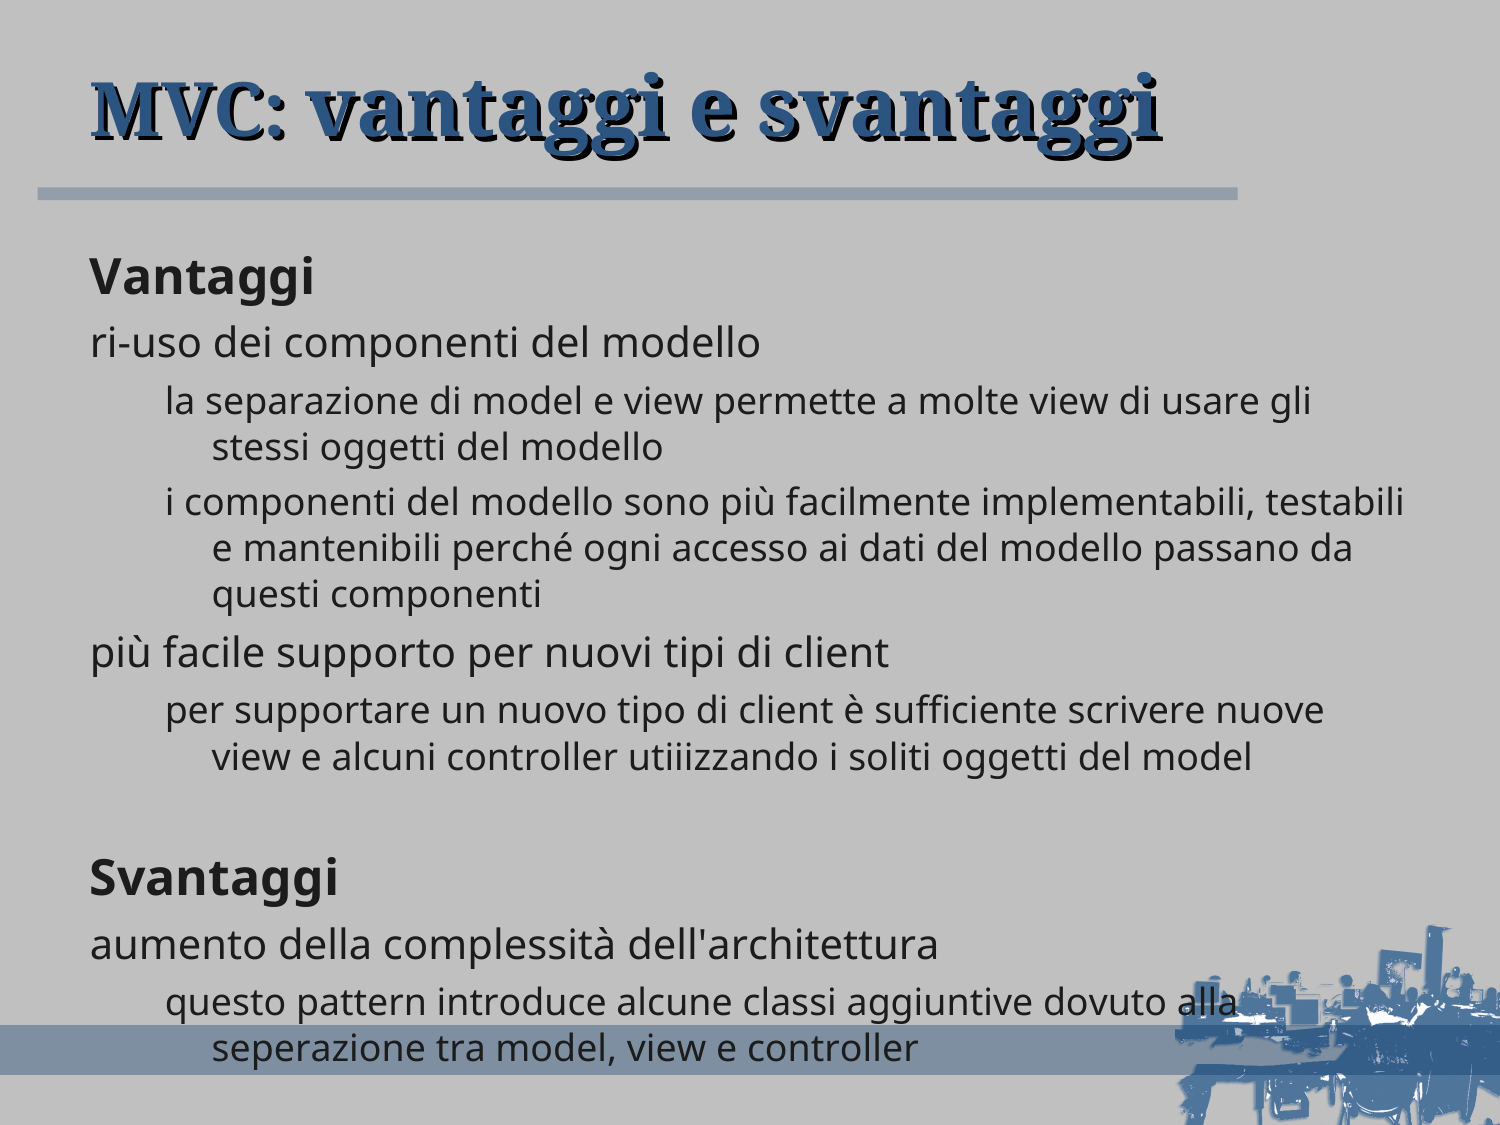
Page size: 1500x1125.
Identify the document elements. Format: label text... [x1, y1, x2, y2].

title MVC: vantaggi e svantaggi [75, 35, 1426, 174]
list Vantaggi ri-uso dei componenti del modello la separazione di model e view permette a molte view di usare gli stessi oggetti del modello i componenti del modello sono più facilmente implementabili, testabili e mantenibili perché ogni accesso ai dati del modello passano da questi componenti più facile supporto per nuovi tipi di client per supportare un nuovo tipo di client è sufficiente scrivere nuove view e alcuni controller utiiizzando i soliti oggetti del model Svantaggi aumento della complessità dell'architettura questo pattern introduce alcune classi aggiuntive dovuto alla seperazione tra model, view e controller [75, 237, 1426, 1016]
